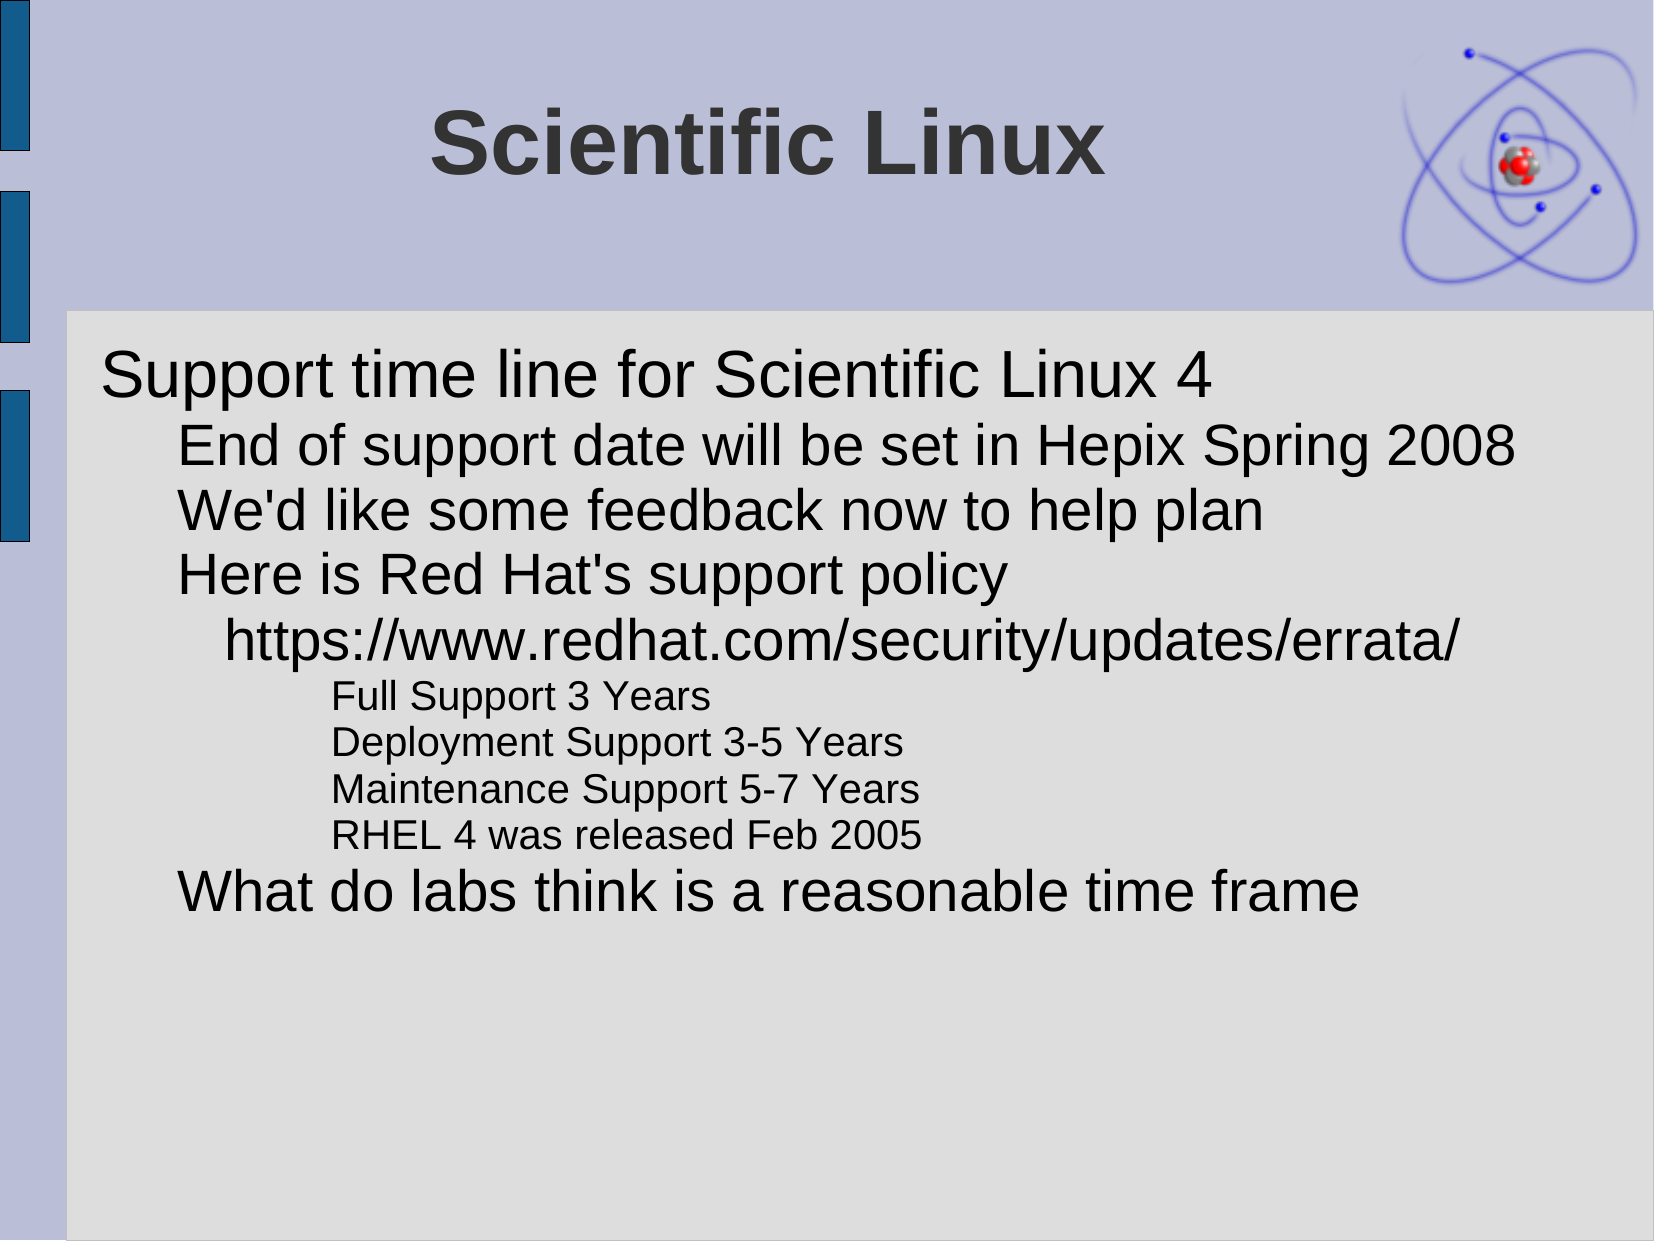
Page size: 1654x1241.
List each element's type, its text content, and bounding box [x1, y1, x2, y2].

title Scientific Linux [75, 39, 1463, 247]
picture [1386, 33, 1654, 301]
list Support time line for Scientific Linux 4 End of support date will be set in Hepix Spring 2008 We'd like some feedback now to help plan Here is Red Hat's support policy https://www.redhat.com/security/updates/errata/ Full Support 3 Years Deployment Support 3-5 Years Maintenance Support 5-7 Years RHEL 4 was released Feb 2005 What do labs think is a reasonable time frame [82, 337, 1571, 1118]
